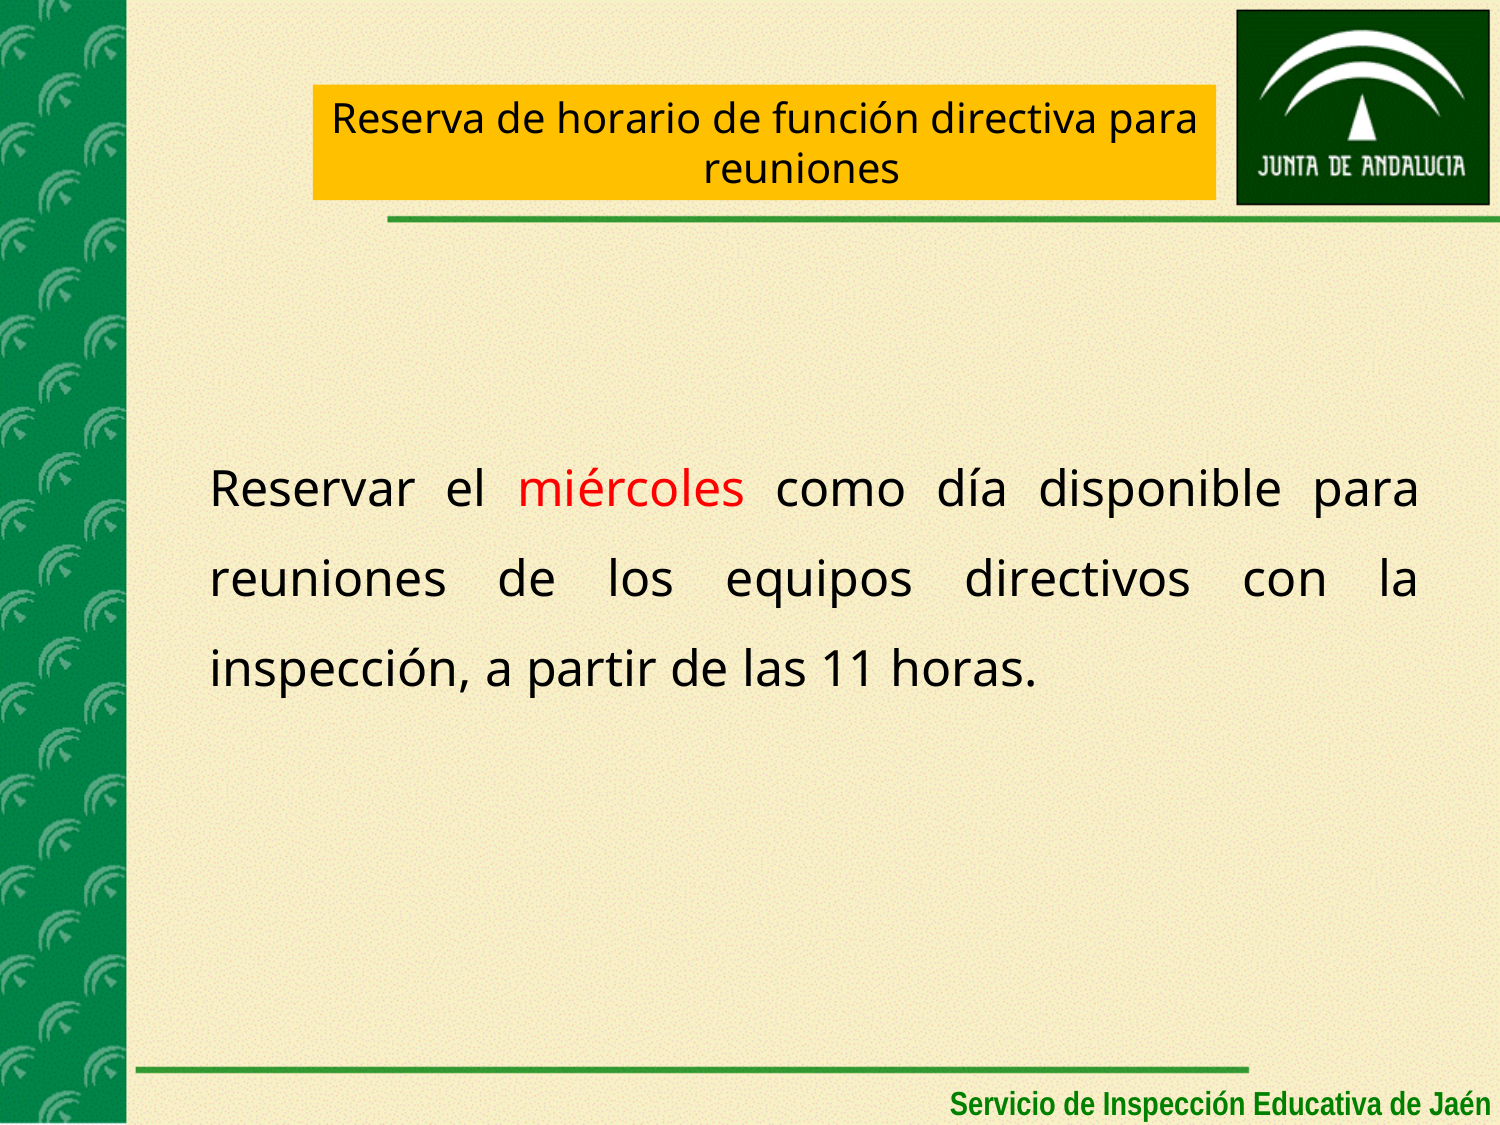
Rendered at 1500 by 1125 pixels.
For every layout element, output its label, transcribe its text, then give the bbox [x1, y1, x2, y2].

picture [0, 0, 1500, 1125]
text_box Servicio de Inspección Educativa de Jaén [934, 1073, 1500, 1125]
text_box Reserva de horario de función directiva para reuniones [312, 84, 1217, 201]
text_box Reservar el miércoles como día disponible para reuniones de los equipos directivos con la inspección, a partir de las 11 horas. [194, 418, 1436, 704]
